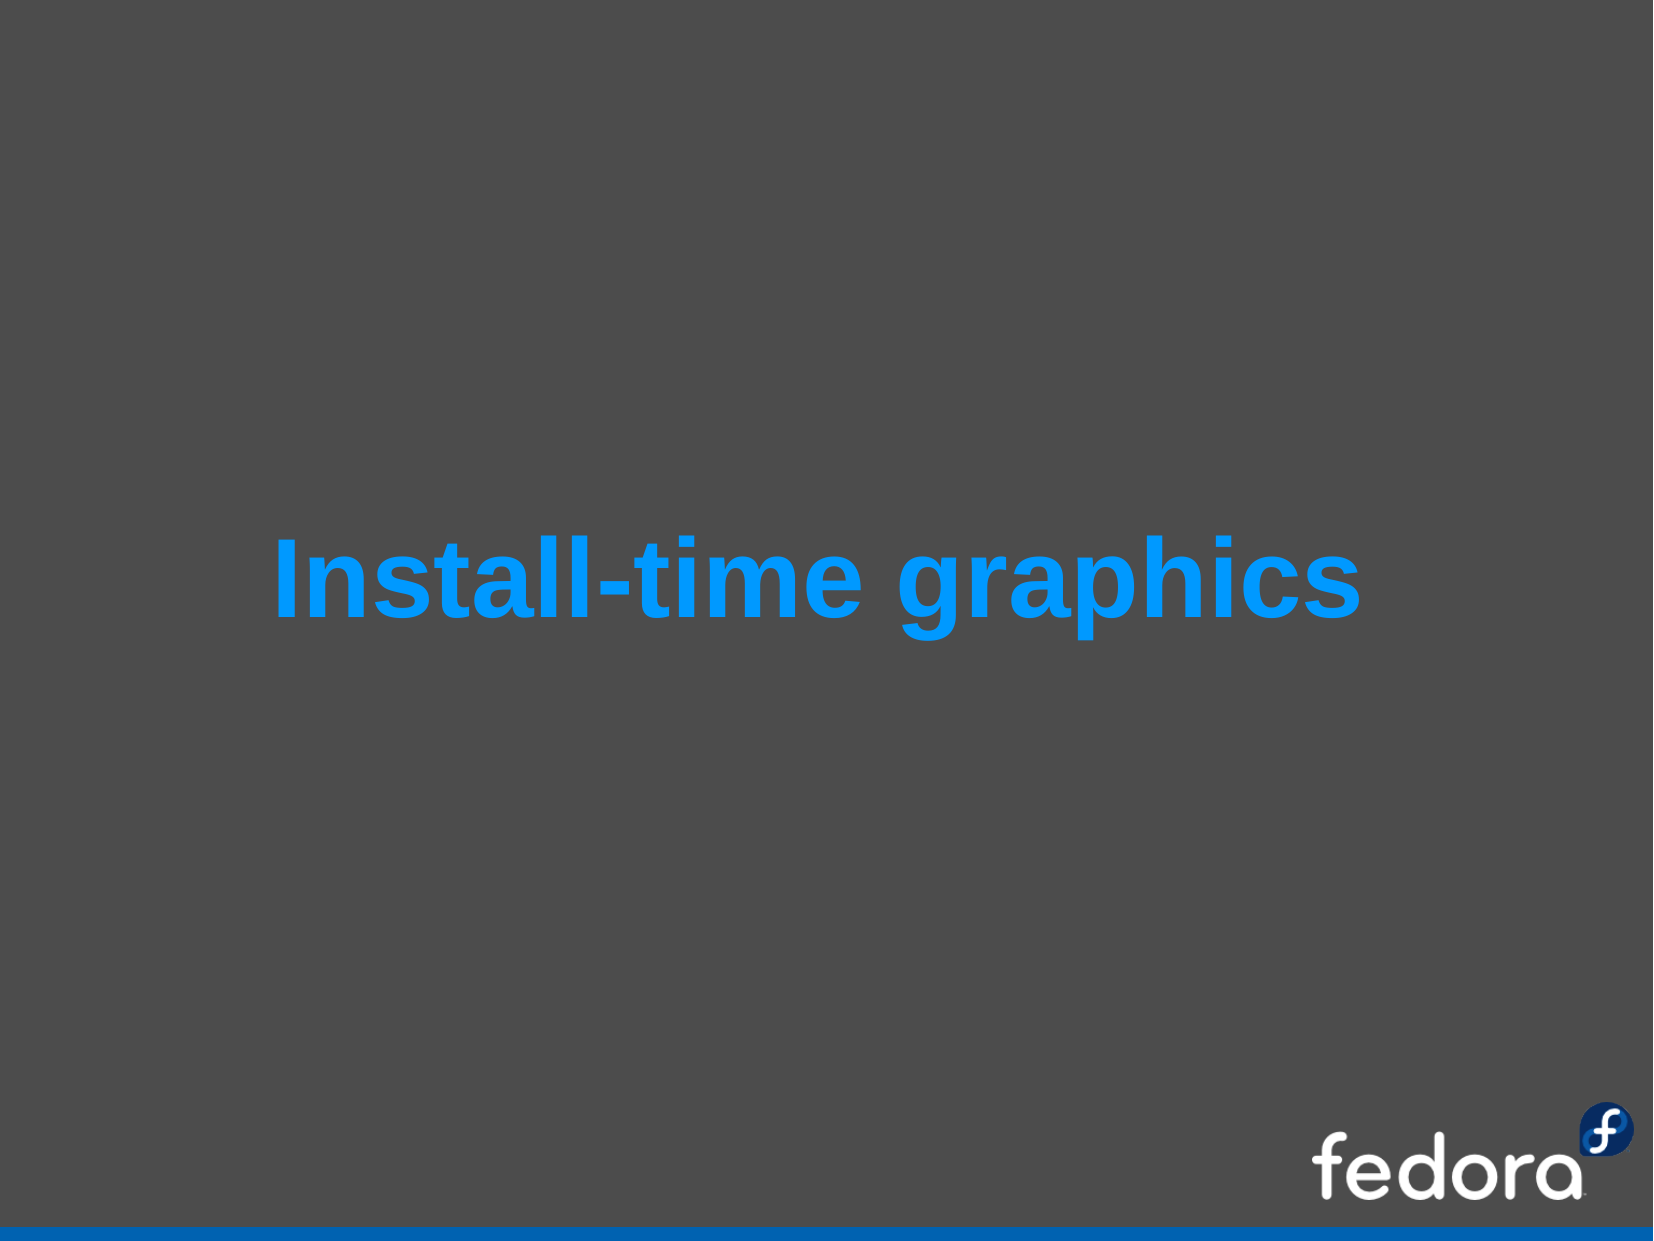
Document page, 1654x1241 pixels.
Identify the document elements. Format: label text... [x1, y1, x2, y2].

title Install-time graphics [112, 82, 1524, 1075]
picture [1312, 1102, 1634, 1200]
